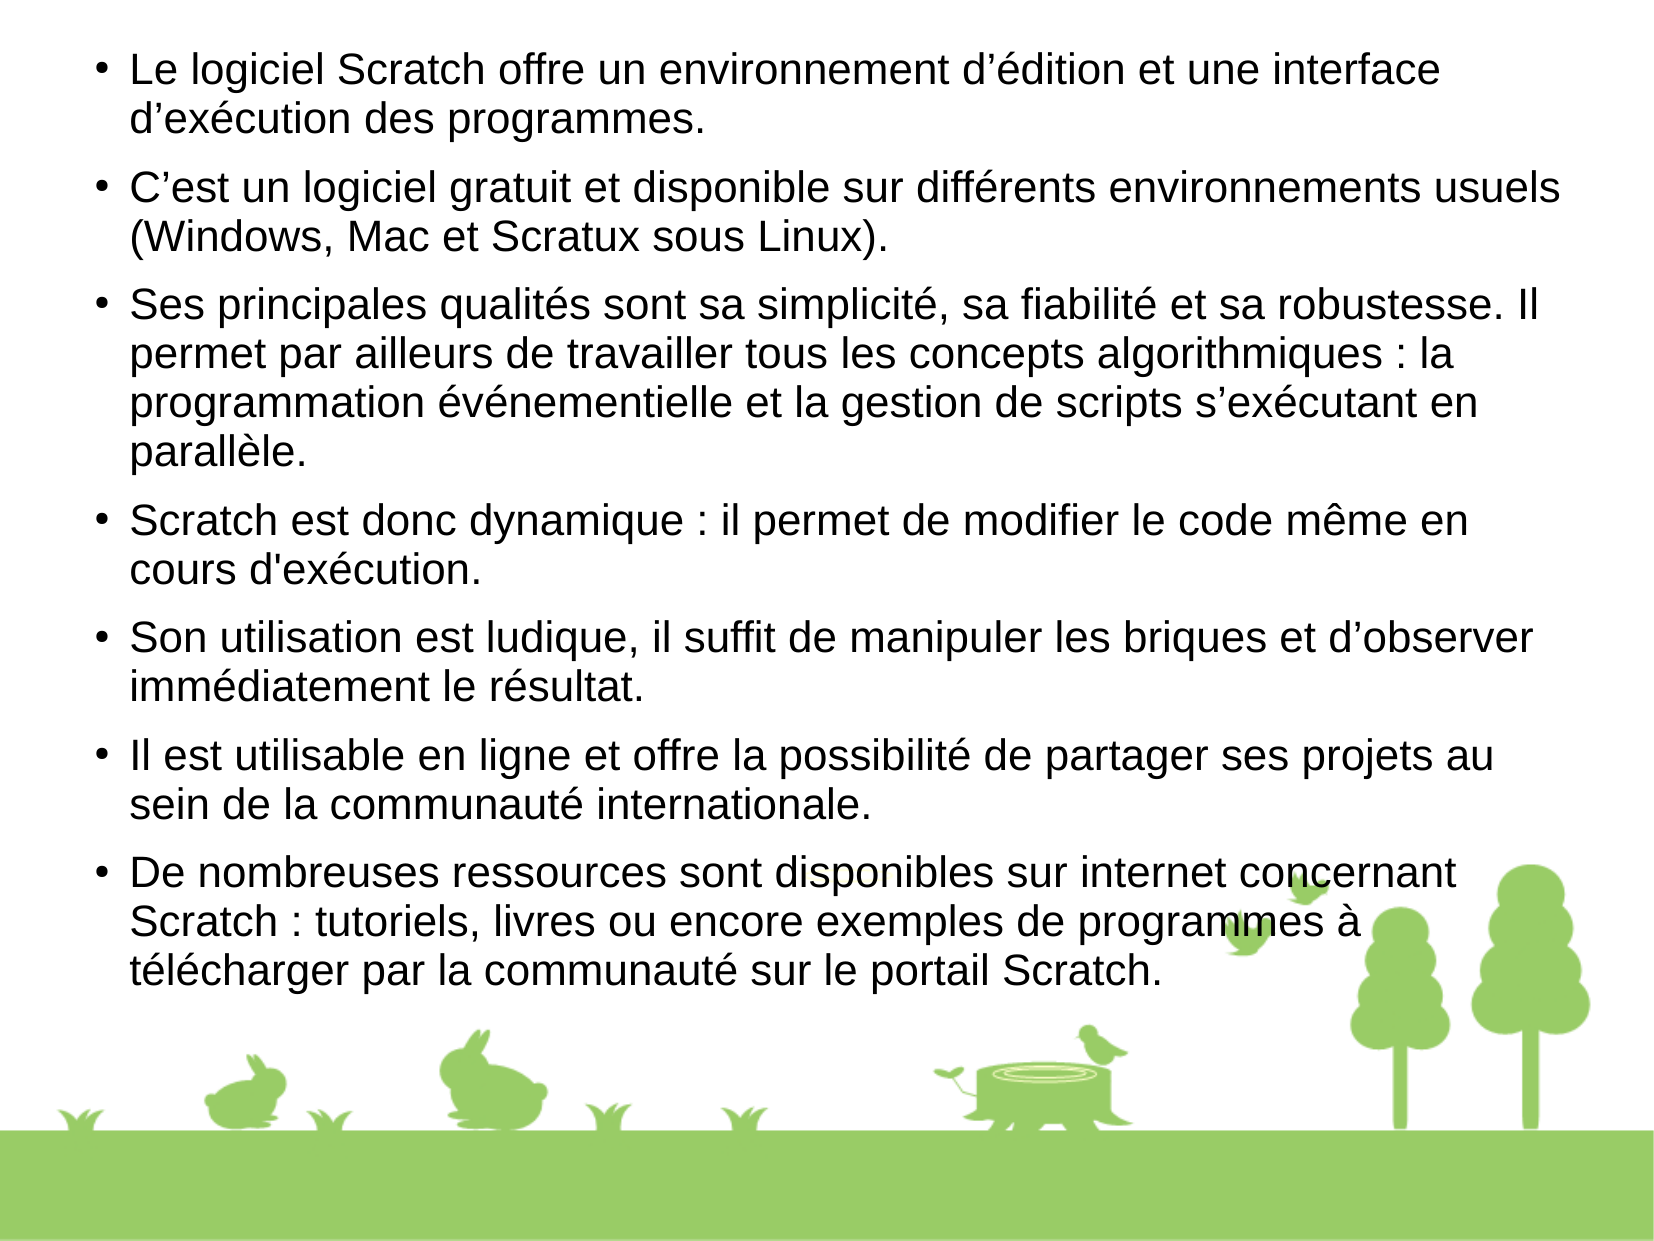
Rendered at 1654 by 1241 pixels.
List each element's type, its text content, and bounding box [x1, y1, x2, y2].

picture [0, 0, 1654, 1241]
list Le logiciel Scratch offre un environnement d’édition et une interface d’exécution des programmes. C’est un logiciel gratuit et disponible sur différents environnements usuels (Windows, Mac et Scratux sous Linux). Ses principales qualités sont sa simplicité, sa fiabilité et sa robustesse. Il permet par ailleurs de travailler tous les concepts algorithmiques : la programmation événementielle et la gestion de scripts s’exécutant en parallèle. Scratch est donc dynamique : il permet de modifier le code même en cours d'exécution. Son utilisation est ludique, il suffit de manipuler les briques et d’observer immédiatement le résultat. Il est utilisable en ligne et offre la possibilité de partager ses projets au sein de la communauté internationale. De nombreuses ressources sont disponibles sur internet concernant Scratch : tutoriels, livres ou encore exemples de programmes à télécharger par la communauté sur le portail Scratch. [82, 45, 1571, 1010]
